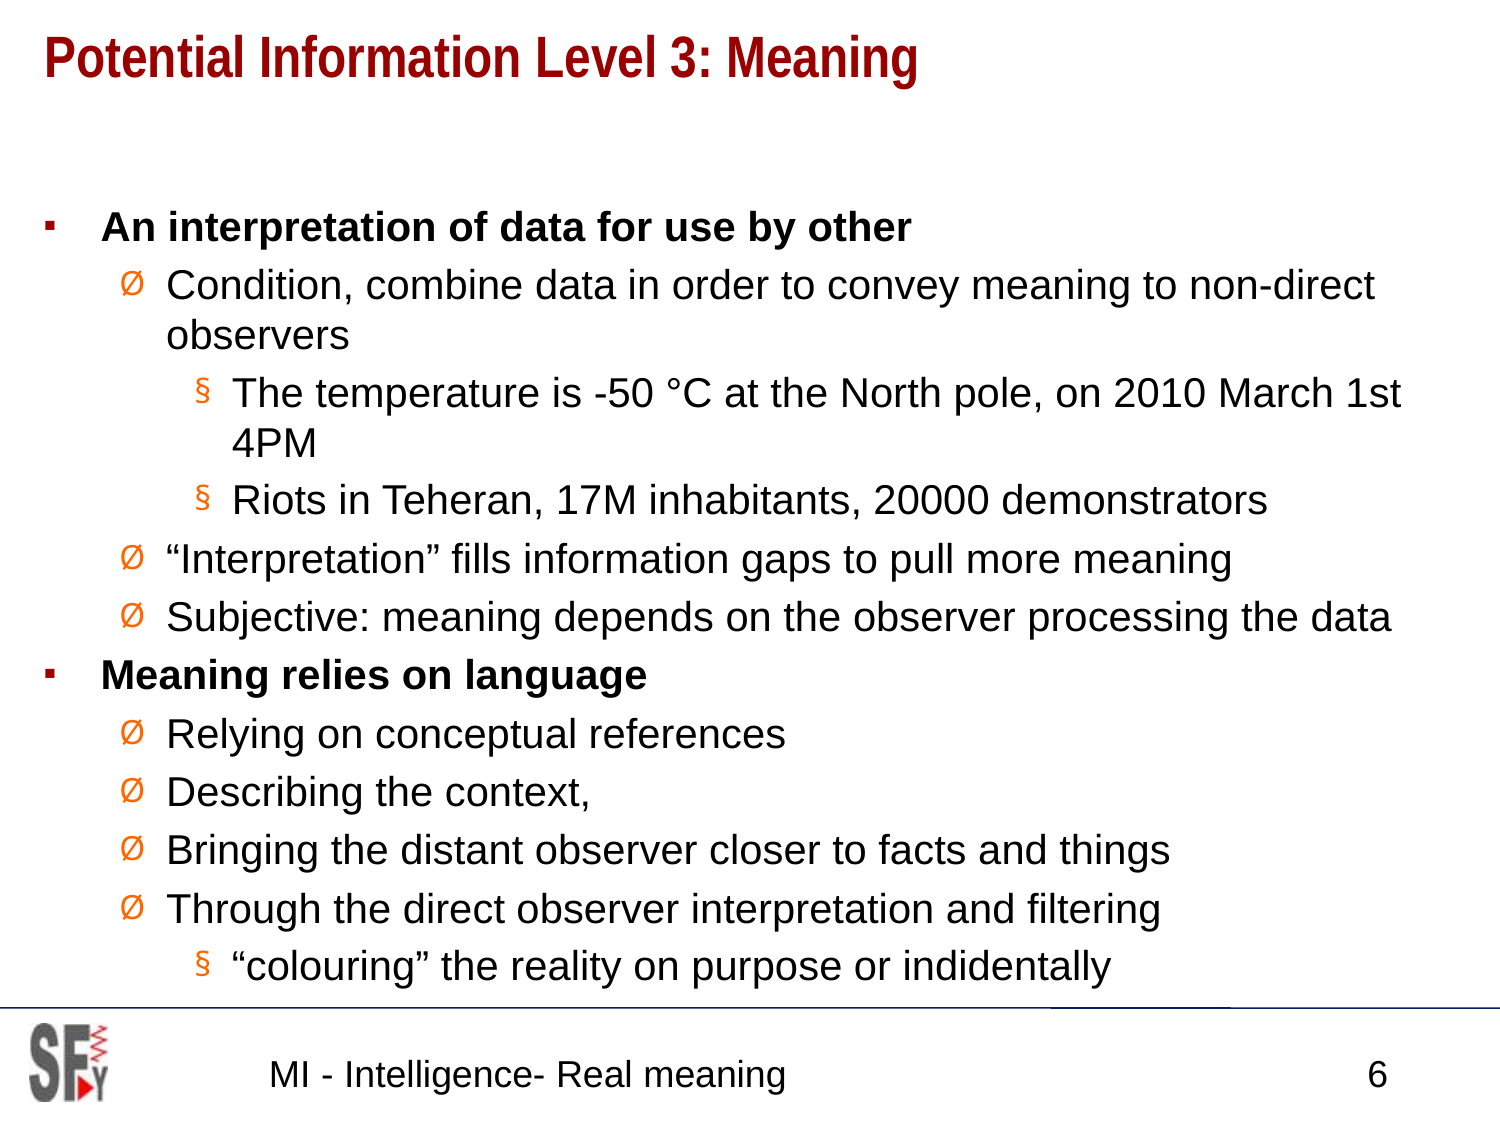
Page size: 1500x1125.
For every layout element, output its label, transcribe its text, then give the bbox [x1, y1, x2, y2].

footer MI - Intelligence- Real meaning [253, 1034, 1336, 1103]
picture [29, 1023, 108, 1102]
title Potential Information Level 3: Meaning [29, 12, 1471, 138]
slide_number <numéro> [1352, 1034, 1490, 1103]
list An interpretation of data for use by other Condition, combine data in order to convey meaning to non-direct observers The temperature is -50 °C at the North pole, on 2010 March 1st 4PM Riots in Teheran, 17M inhabitants, 20000 demonstrators “Interpretation” fills information gaps to pull more meaning Subjective: meaning depends on the observer processing the data Meaning relies on language Relying on conceptual references Describing the context, Bringing the distant observer closer to facts and things Through the direct observer interpretation and filtering “colouring” the reality on purpose or indidentally [29, 184, 1471, 988]
